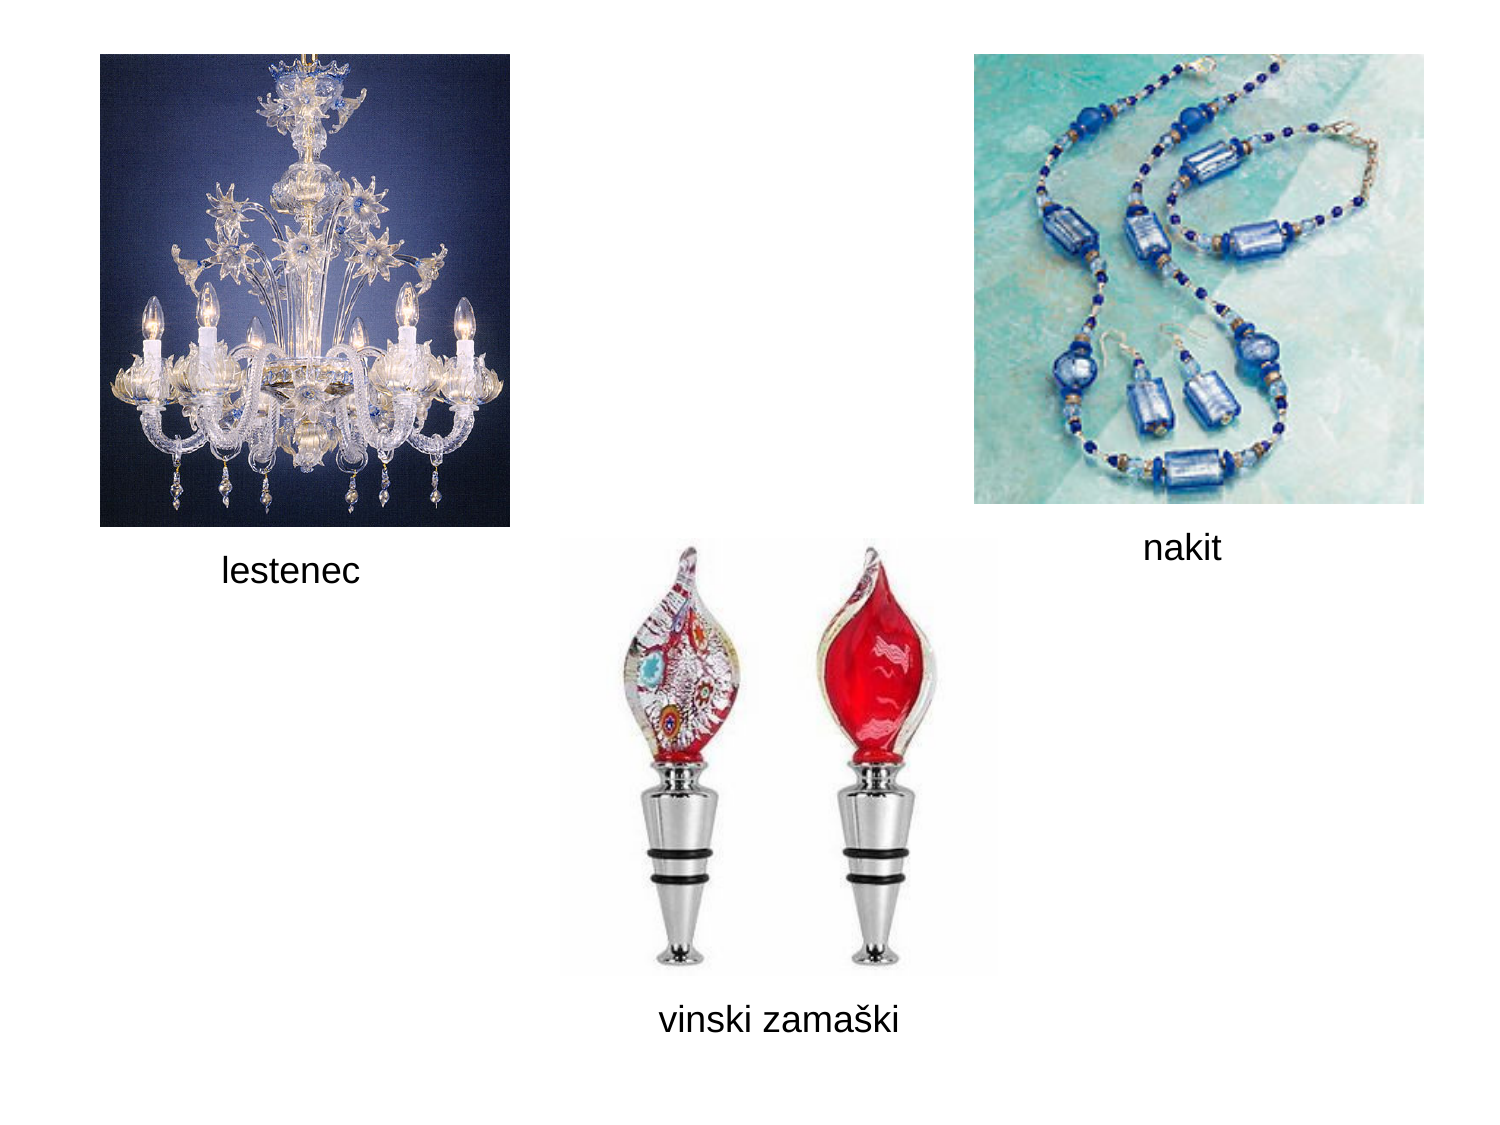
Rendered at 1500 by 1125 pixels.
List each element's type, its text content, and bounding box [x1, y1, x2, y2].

text_box vinski zamaški [643, 987, 940, 1048]
text_box lestenec [206, 538, 420, 599]
picture [560, 538, 998, 976]
picture [100, 54, 510, 528]
text_box nakit [1128, 515, 1318, 576]
picture [974, 54, 1424, 504]
